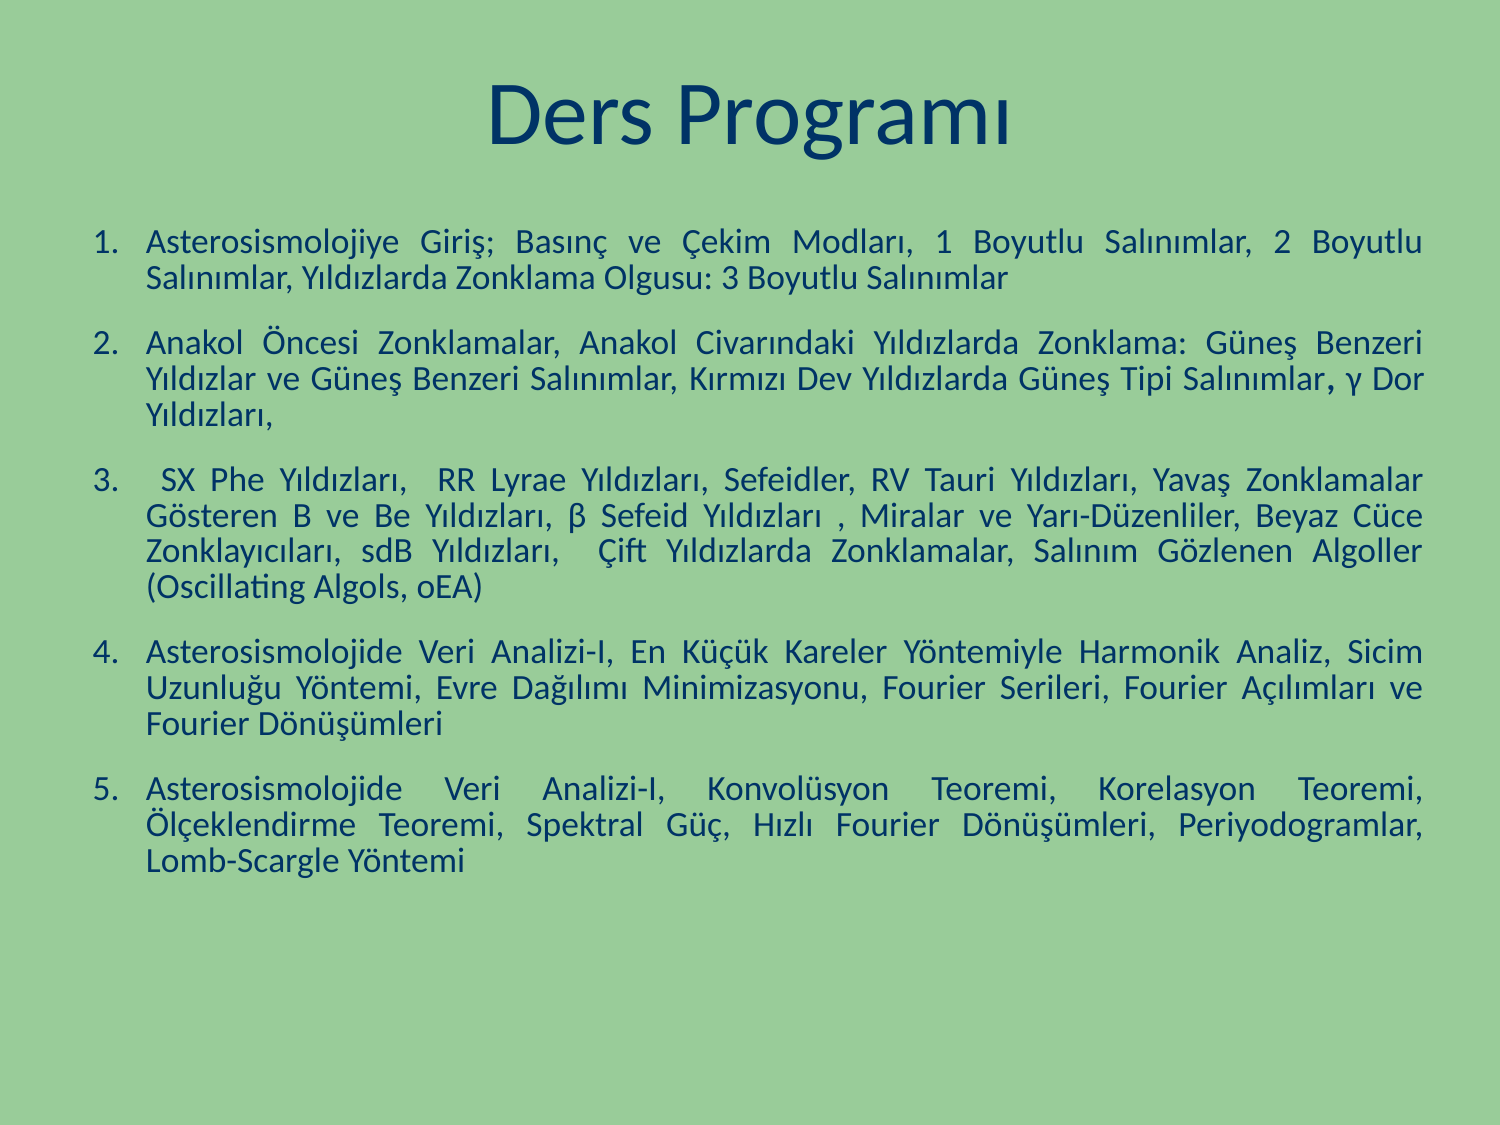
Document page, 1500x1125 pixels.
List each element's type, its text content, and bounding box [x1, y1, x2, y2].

list Asterosismolojiye Giriş; Basınç ve Çekim Modları, 1 Boyutlu Salınımlar, 2 Boyutlu Salınımlar, Yıldızlarda Zonklama Olgusu: 3 Boyutlu Salınımlar Anakol Öncesi Zonklamalar, Anakol Civarındaki Yıldızlarda Zonklama: Güneş Benzeri Yıldızlar ve Güneş Benzeri Salınımlar, Kırmızı Dev Yıldızlarda Güneş Tipi Salınımlar, γ Dor Yıldızları, SX Phe Yıldızları, RR Lyrae Yıldızları, Sefeidler, RV Tauri Yıldızları, Yavaş Zonklamalar Gösteren B ve Be Yıldızları, β Sefeid Yıldızları , Miralar ve Yarı-Düzenliler, Beyaz Cüce Zonklayıcıları, sdB Yıldızları, Çift Yıldızlarda Zonklamalar, Salınım Gözlenen Algoller (Oscillating Algols, oEA) Asterosismolojide Veri Analizi-I, En Küçük Kareler Yöntemiyle Harmonik Analiz, Sicim Uzunluğu Yöntemi, Evre Dağılımı Minimizasyonu, Fourier Serileri, Fourier Açılımları ve Fourier Dönüşümleri Asterosismolojide Veri Analizi-I, Konvolüsyon Teoremi, Korelasyon Teoremi, Ölçeklendirme Teoremi, Spektral Güç, Hızlı Fourier Dönüşümleri, Periyodogramlar, Lomb-Scargle Yöntemi [75, 227, 1425, 1070]
title Ders Programı [75, 45, 1425, 186]
